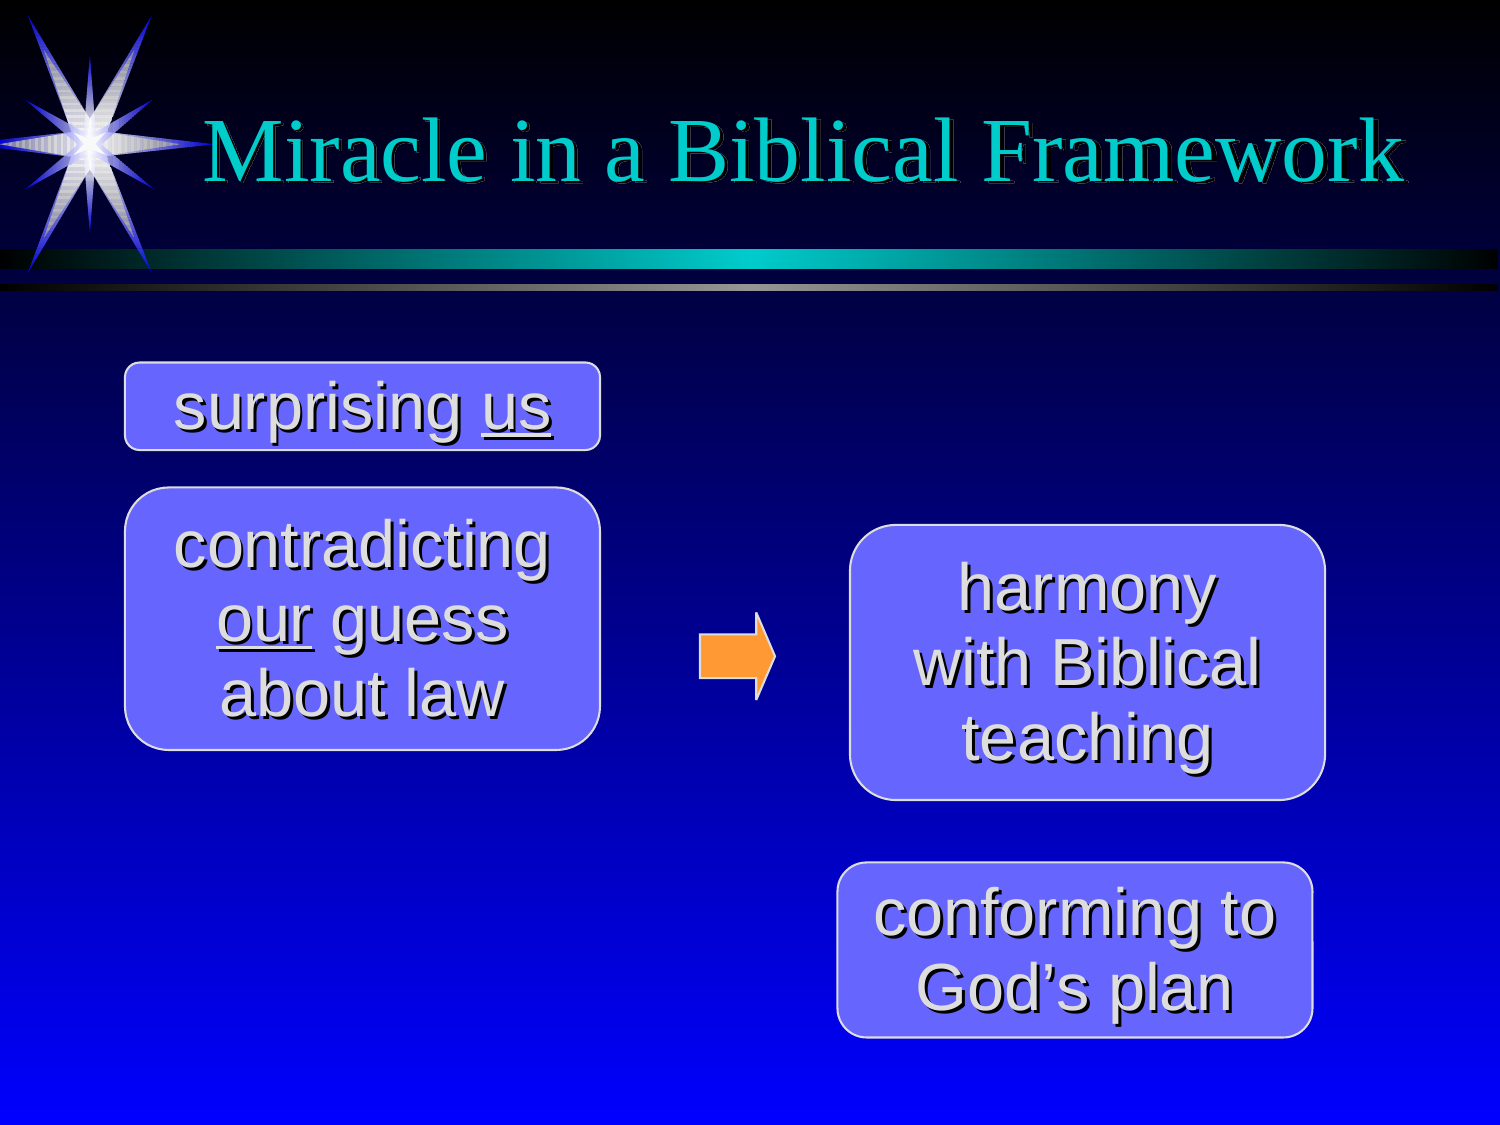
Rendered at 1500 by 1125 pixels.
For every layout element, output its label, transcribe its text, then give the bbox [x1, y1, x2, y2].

text_box contradicting our guess about law [124, 487, 601, 751]
text_box conforming to God’s plan [837, 862, 1313, 1038]
text_box surprising us [124, 362, 601, 451]
title Miracle in a Biblical Framework [187, 56, 1463, 244]
text_box harmony with Biblical teaching [849, 524, 1326, 801]
text_box [699, 612, 776, 700]
